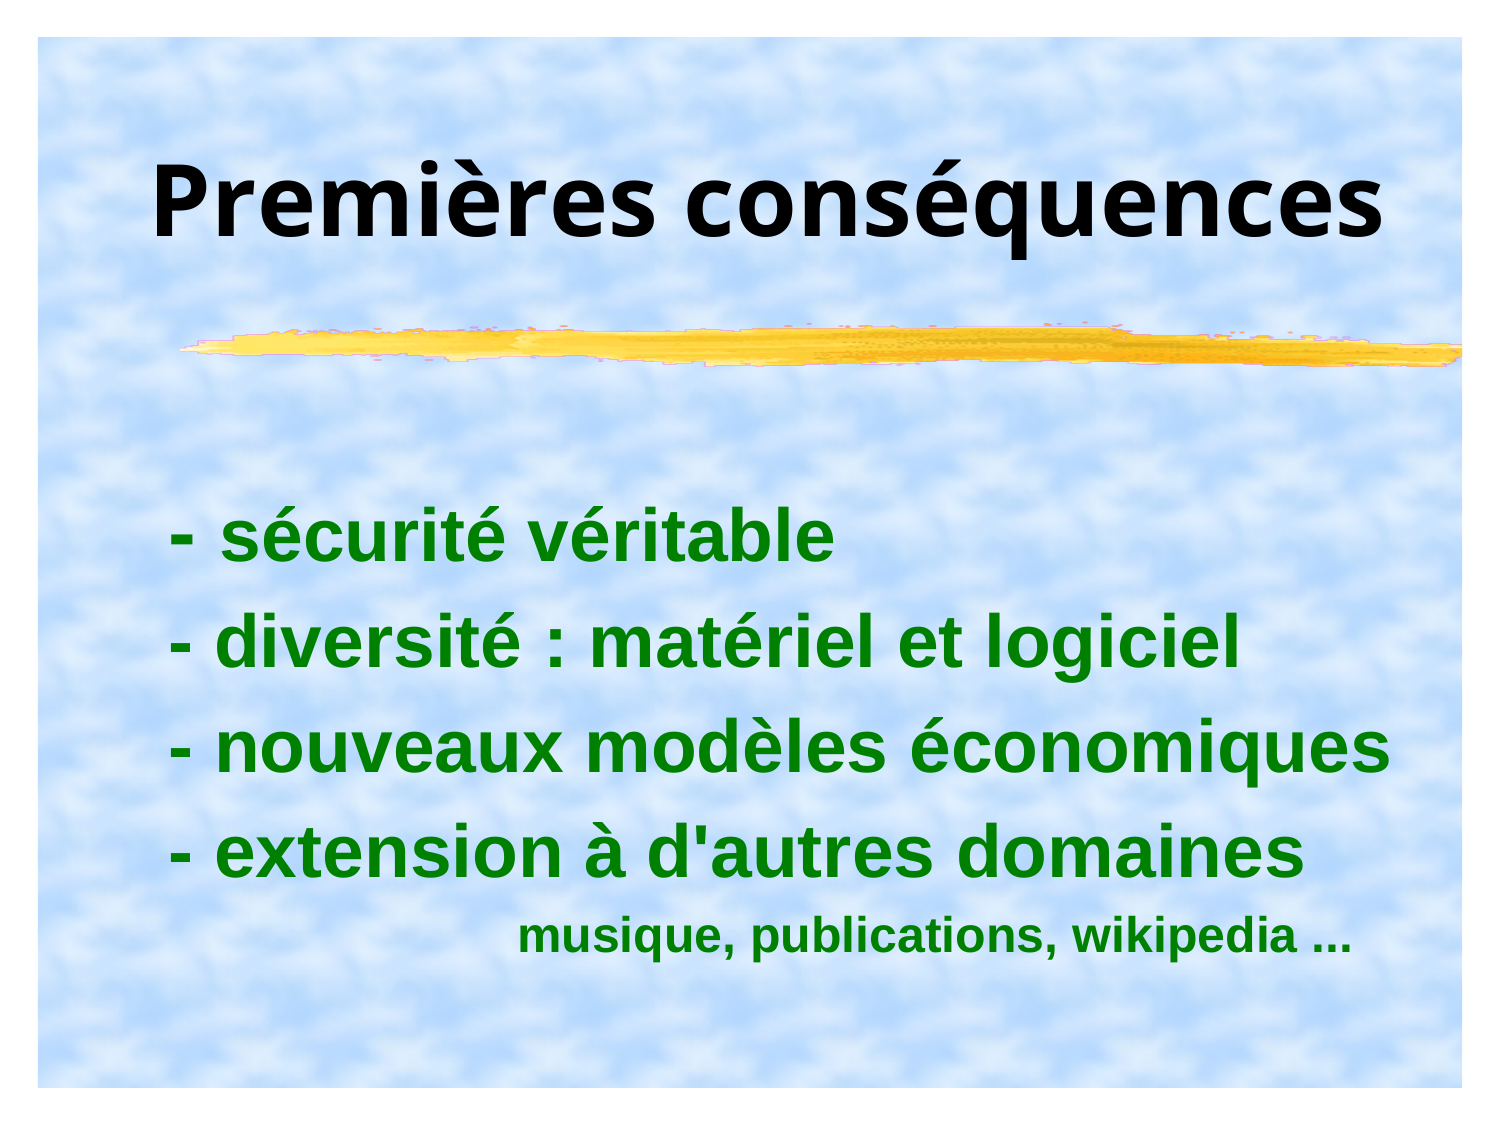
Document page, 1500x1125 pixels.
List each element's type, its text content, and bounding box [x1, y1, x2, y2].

text_box [1316, 145, 1323, 248]
title - sécurité véritable - diversité : matériel et logiciel - nouveaux modèles économiques - extension à d'autres domaines musique, publications, wikipedia ... [153, 429, 1463, 997]
text_box Premières conséquences [37, 81, 1463, 314]
picture [37, 37, 1463, 81]
picture [37, 314, 1463, 1088]
